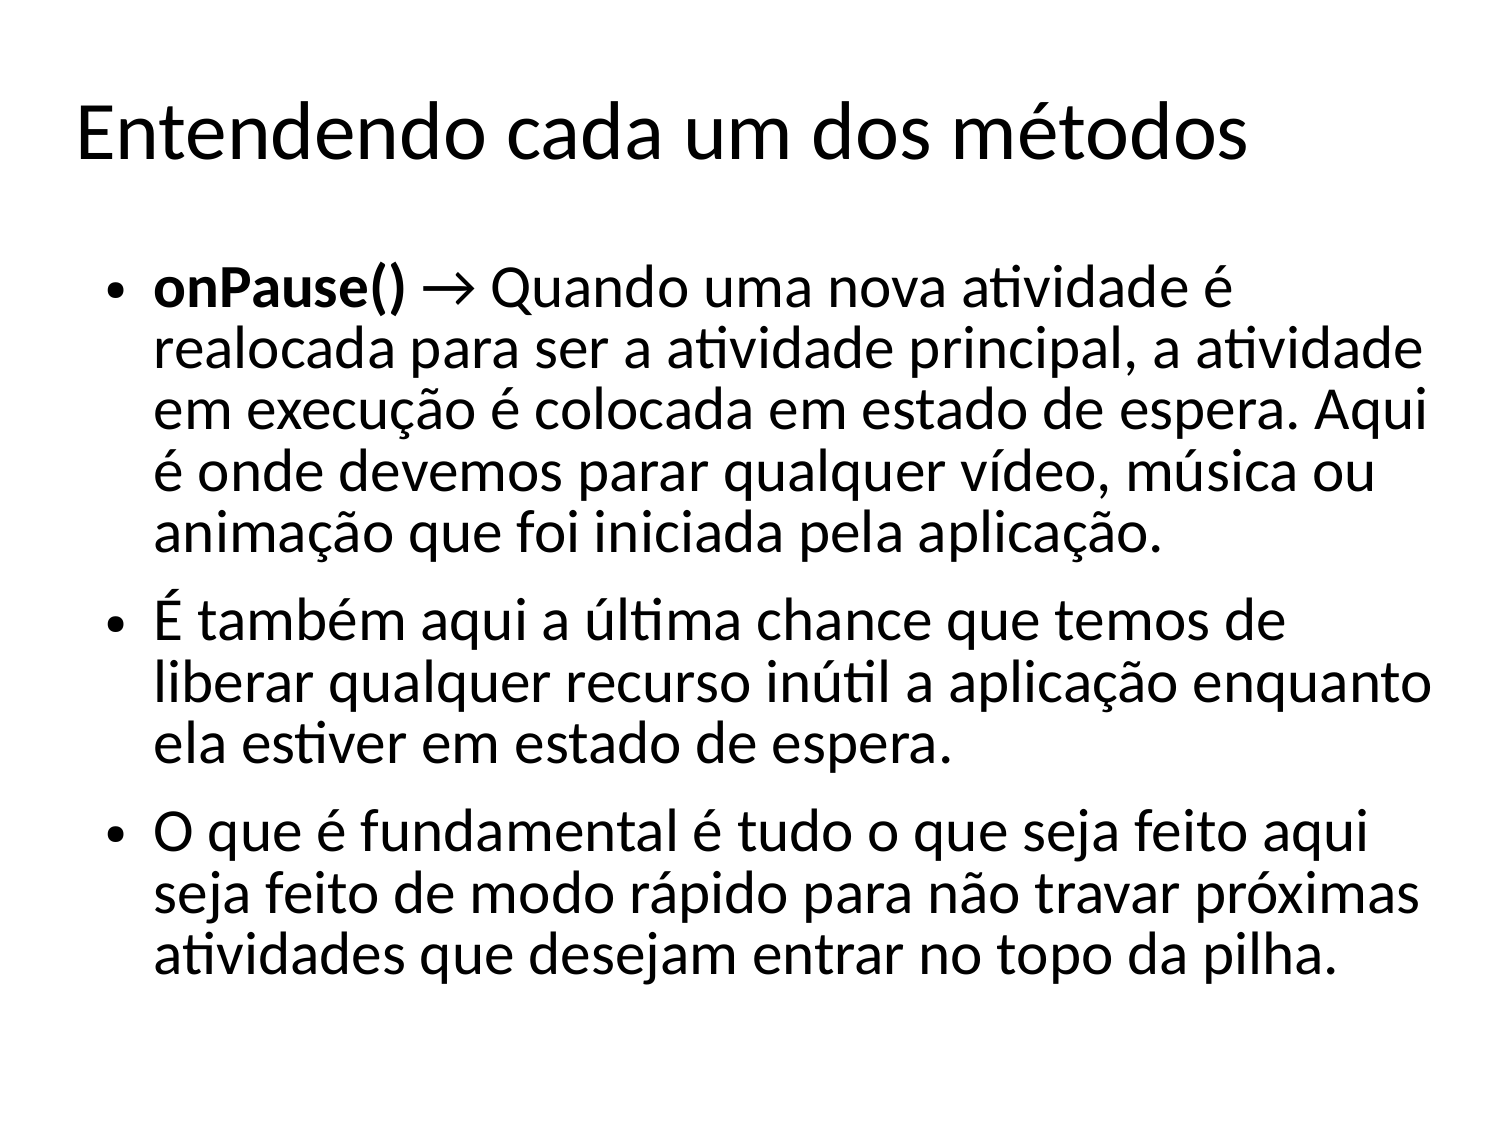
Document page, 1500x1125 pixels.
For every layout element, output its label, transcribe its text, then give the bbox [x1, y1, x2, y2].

title Entendendo cada um dos métodos [75, 45, 1425, 233]
list onPause() → Quando uma nova atividade é realocada para ser a atividade principal, a atividade em execução é colocada em estado de espera. Aqui é onde devemos parar qualquer vídeo, música ou animação que foi iniciada pela aplicação. É também aqui a última chance que temos de liberar qualquer recurso inútil a aplicação enquanto ela estiver em estado de espera. O que é fundamental é tudo o que seja feito aqui seja feito de modo rápido para não travar próximas atividades que desejam entrar no topo da pilha. [88, 261, 1439, 1004]
